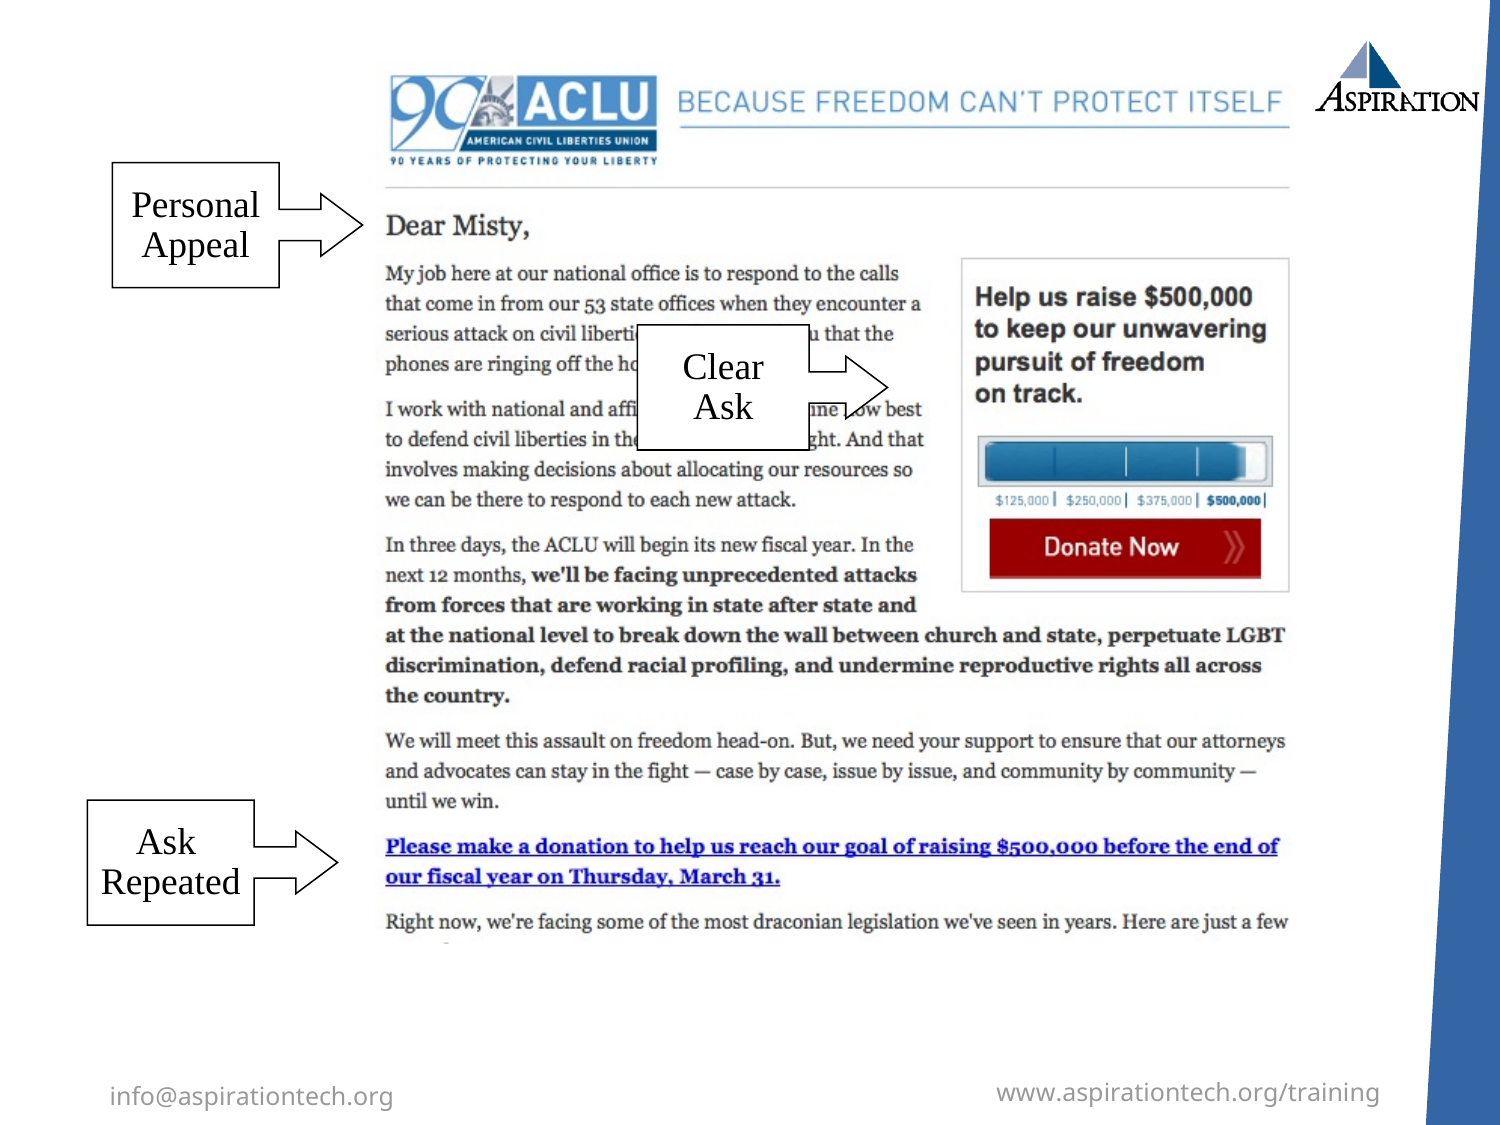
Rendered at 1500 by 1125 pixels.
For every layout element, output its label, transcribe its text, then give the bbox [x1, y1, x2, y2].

text_box Clear Ask [637, 324, 888, 451]
text_box Personal Appeal [112, 162, 363, 288]
picture [1315, 41, 1480, 120]
picture [375, 62, 1308, 944]
text_box Ask Repeated [87, 800, 338, 926]
